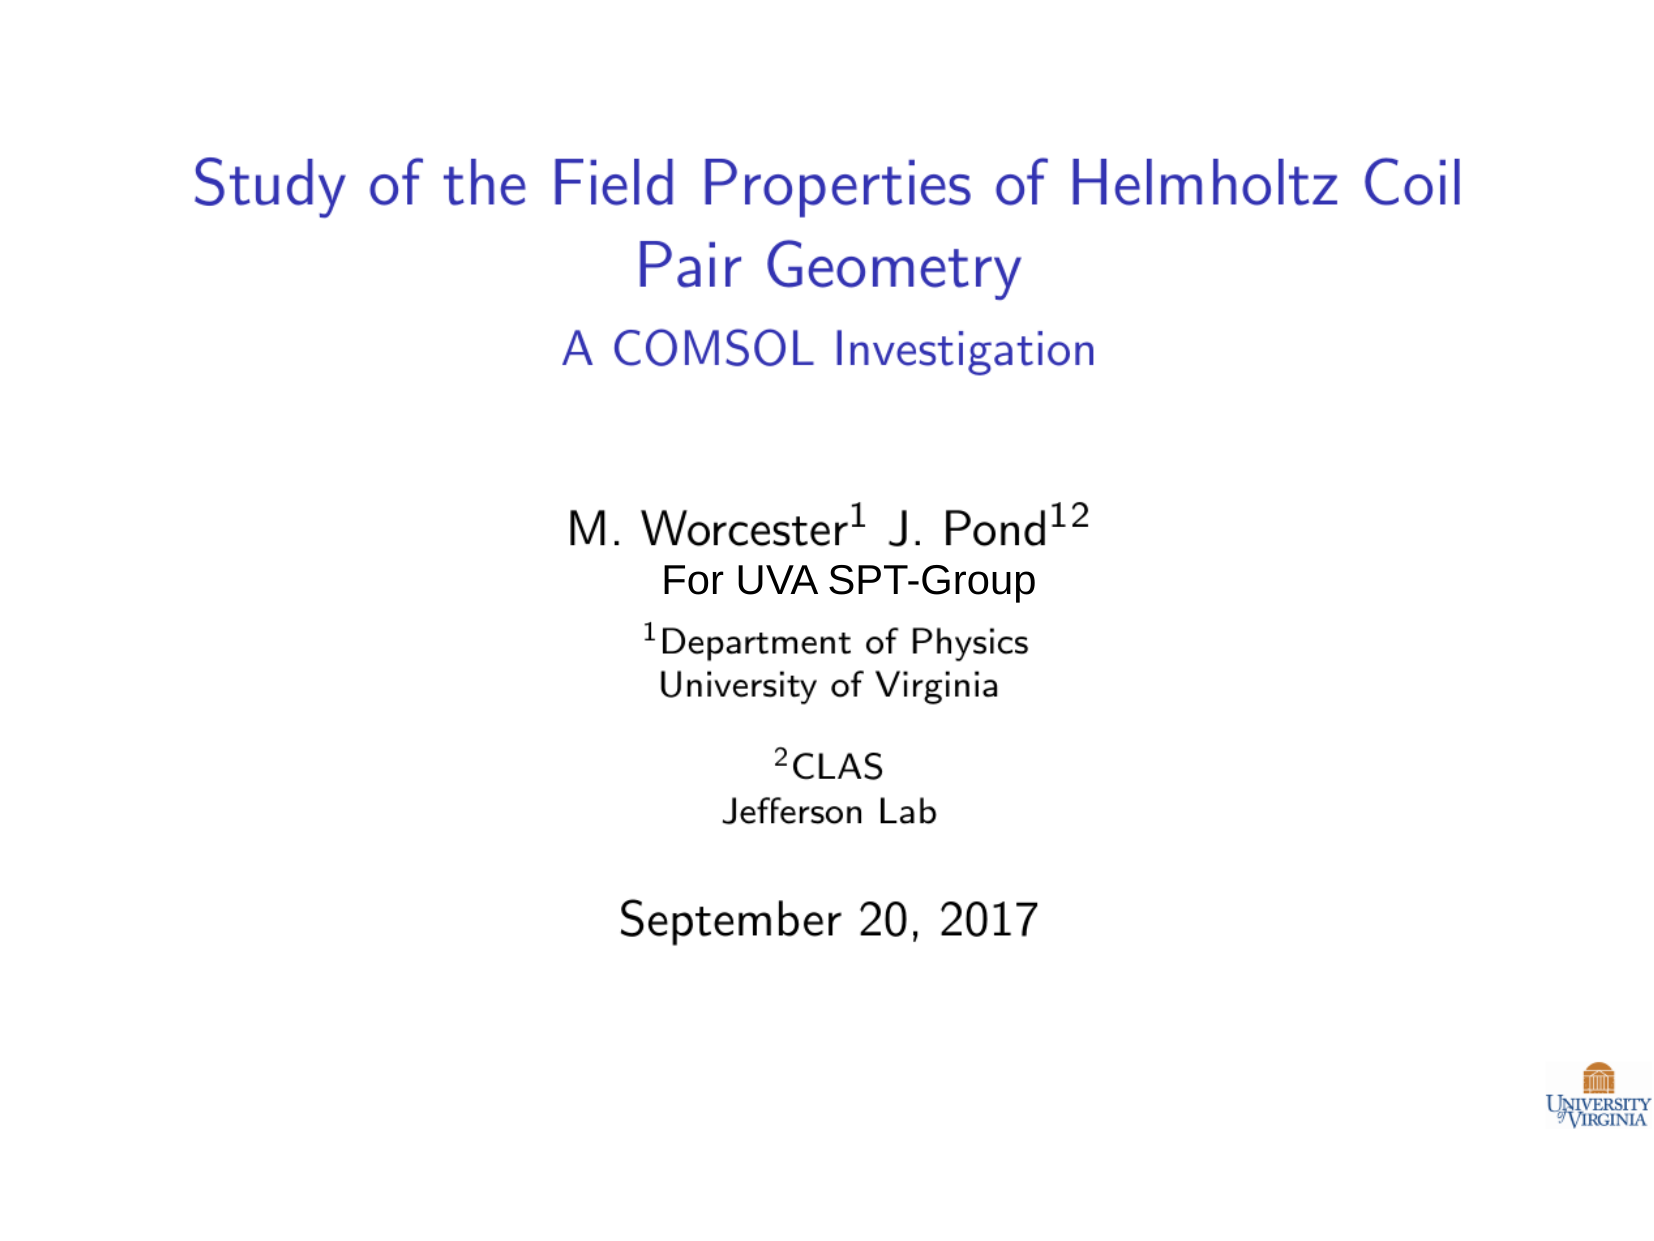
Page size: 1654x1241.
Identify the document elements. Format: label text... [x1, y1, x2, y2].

title For UVA SPT-Group [414, 535, 1285, 625]
picture [3, 108, 1654, 1134]
